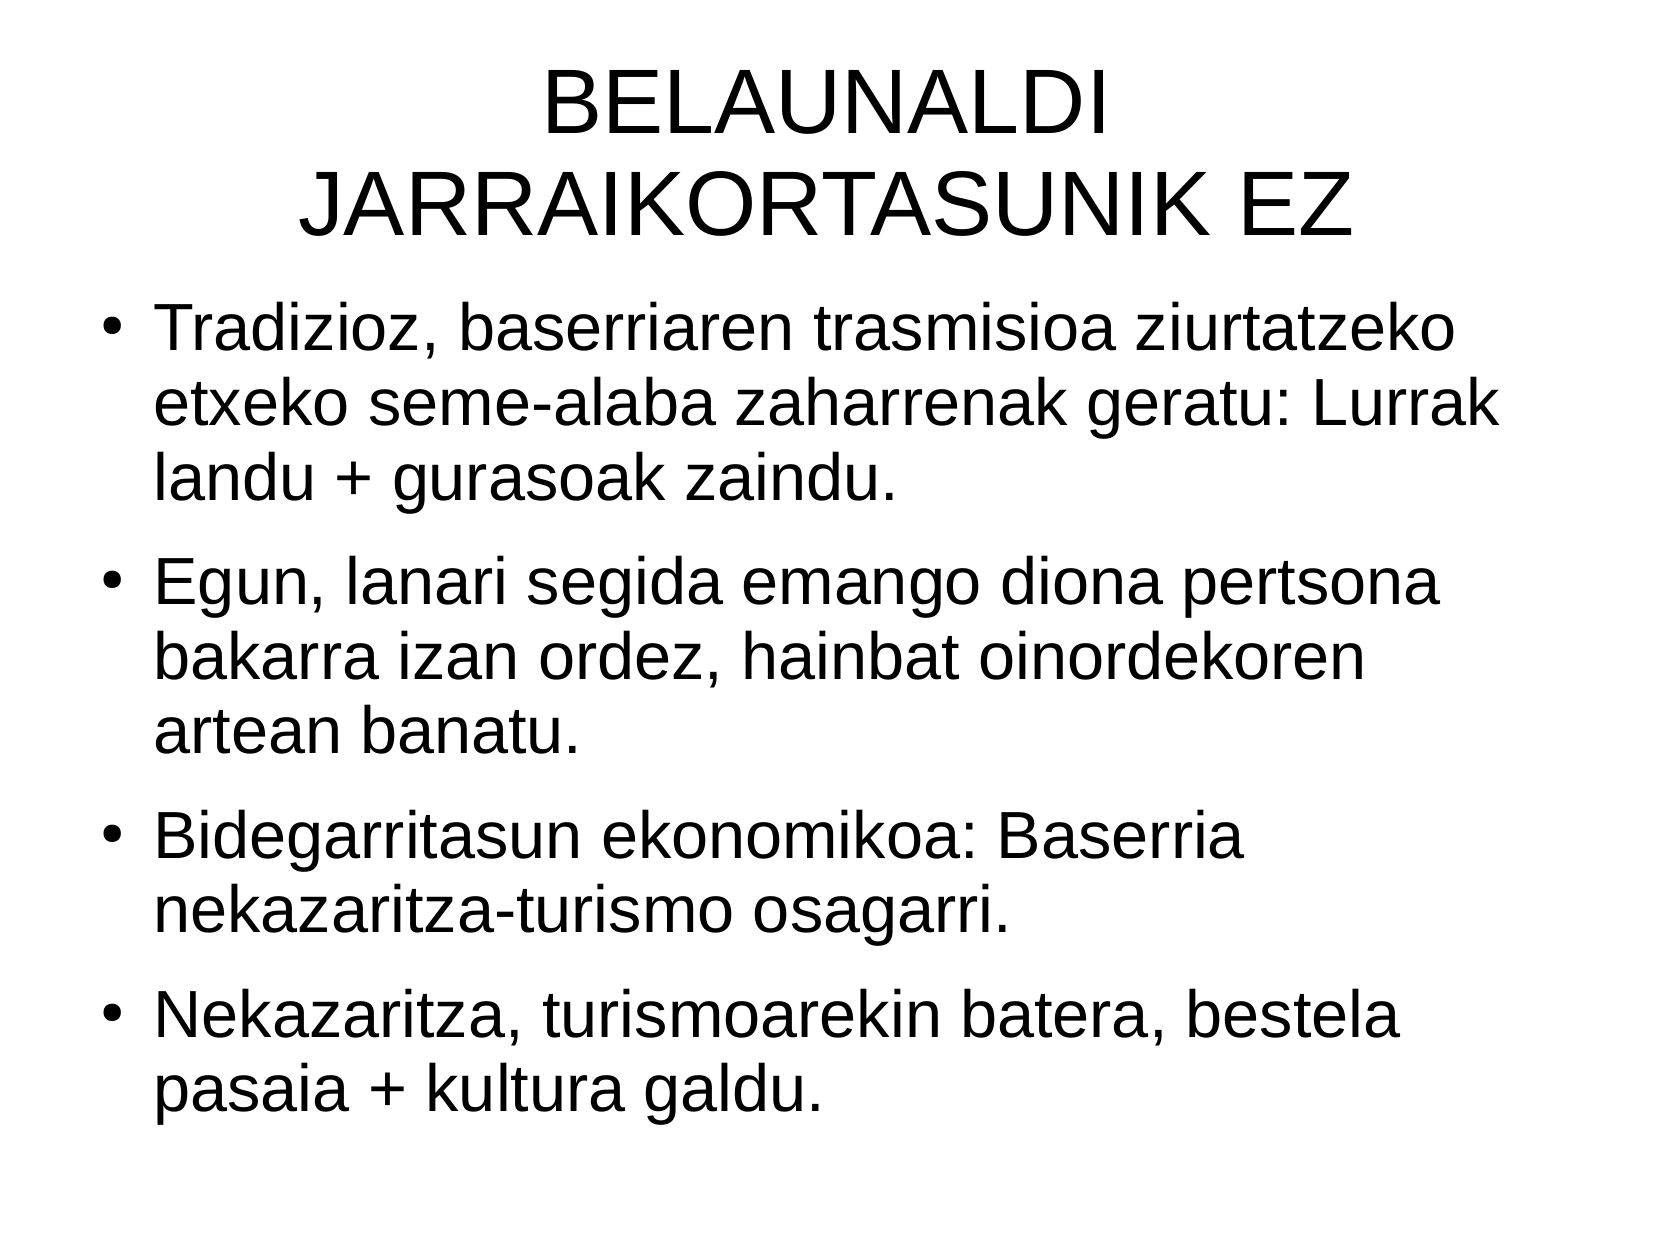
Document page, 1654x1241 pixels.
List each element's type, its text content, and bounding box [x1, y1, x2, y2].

list Tradizioz, baserriaren trasmisioa ziurtatzeko etxeko seme-alaba zaharrenak geratu: Lurrak landu + gurasoak zaindu. Egun, lanari segida emango diona pertsona bakarra izan ordez, hainbat oinordekoren artean banatu. Bidegarritasun ekonomikoa: Baserria nekazaritza-turismo osagarri. Nekazaritza, turismoarekin batera, bestela pasaia + kultura galdu. [82, 290, 1571, 1127]
title BELAUNALDI JARRAIKORTASUNIK EZ [82, 49, 1571, 257]
